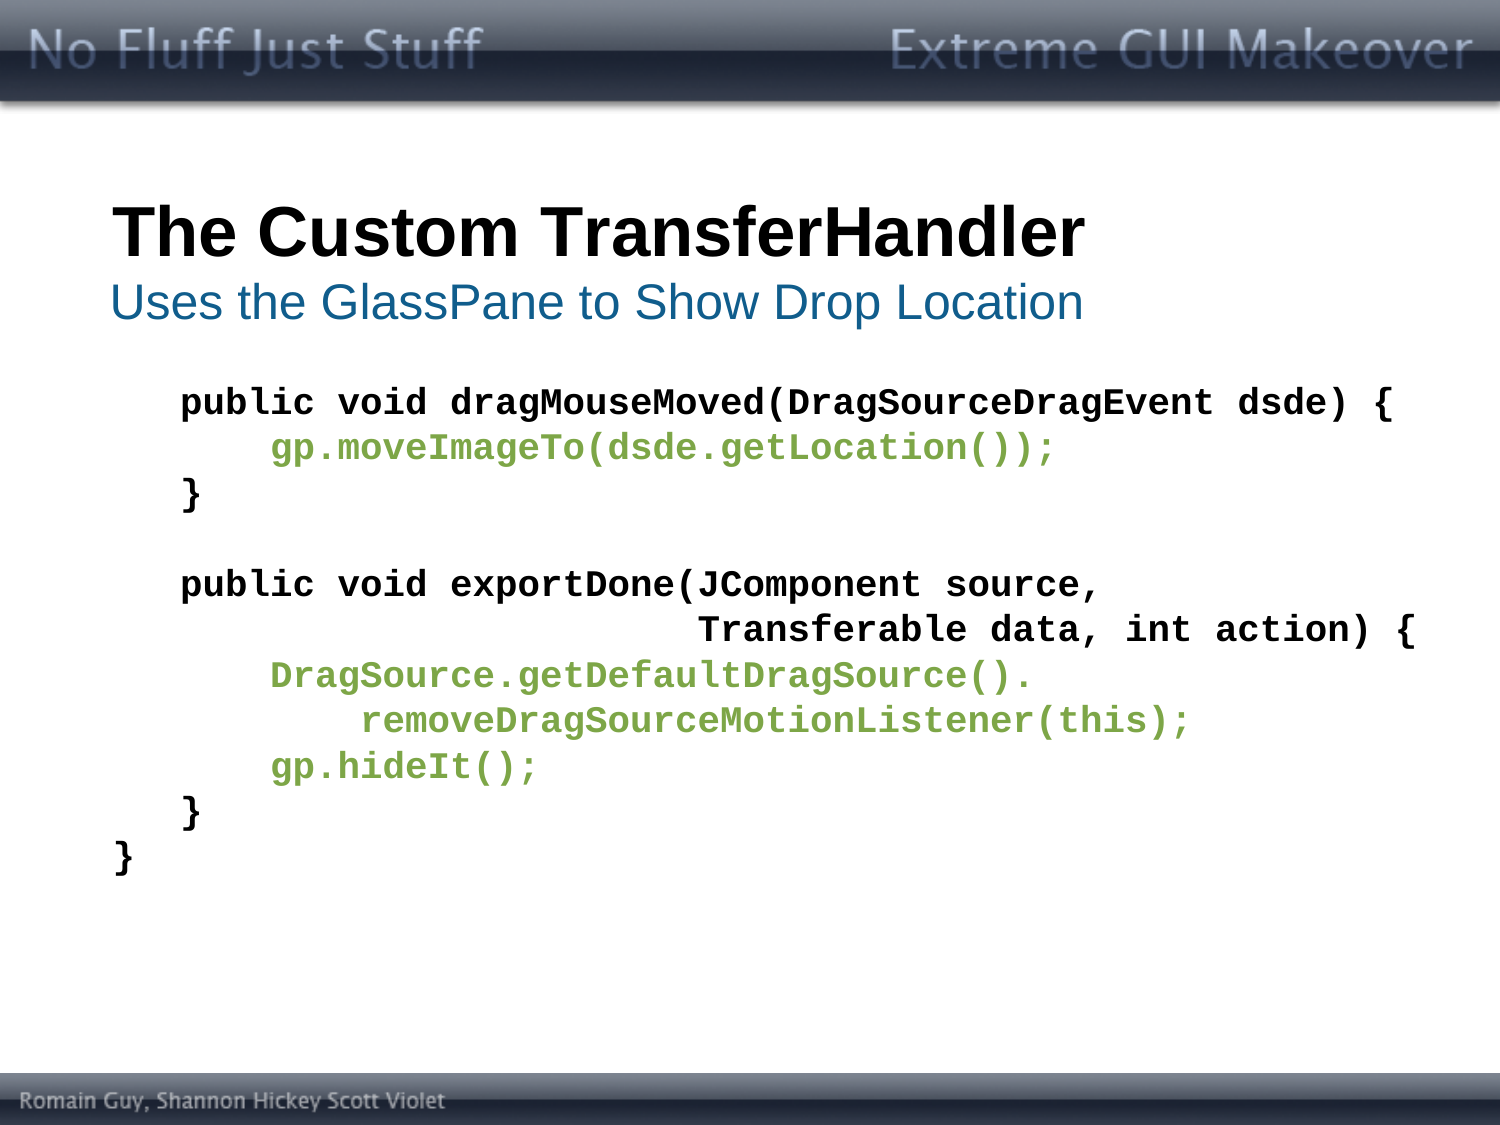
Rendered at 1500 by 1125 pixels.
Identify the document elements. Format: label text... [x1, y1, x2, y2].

text_box public void dragMouseMoved(DragSourceDragEvent dsde) { gp.moveImageTo(dsde.getLocation()); } public void exportDone(JComponent source, Transferable data, int action) { DragSource.getDefaultDragSource(). removeDragSourceMotionListener(this); gp.hideIt(); } } [112, 337, 1463, 1023]
title The Custom TransferHandler [112, 119, 1417, 271]
text_box Uses the GlassPane to Show Drop Location [101, 262, 1377, 352]
picture [0, 0, 1500, 114]
picture [0, 1073, 1500, 1125]
